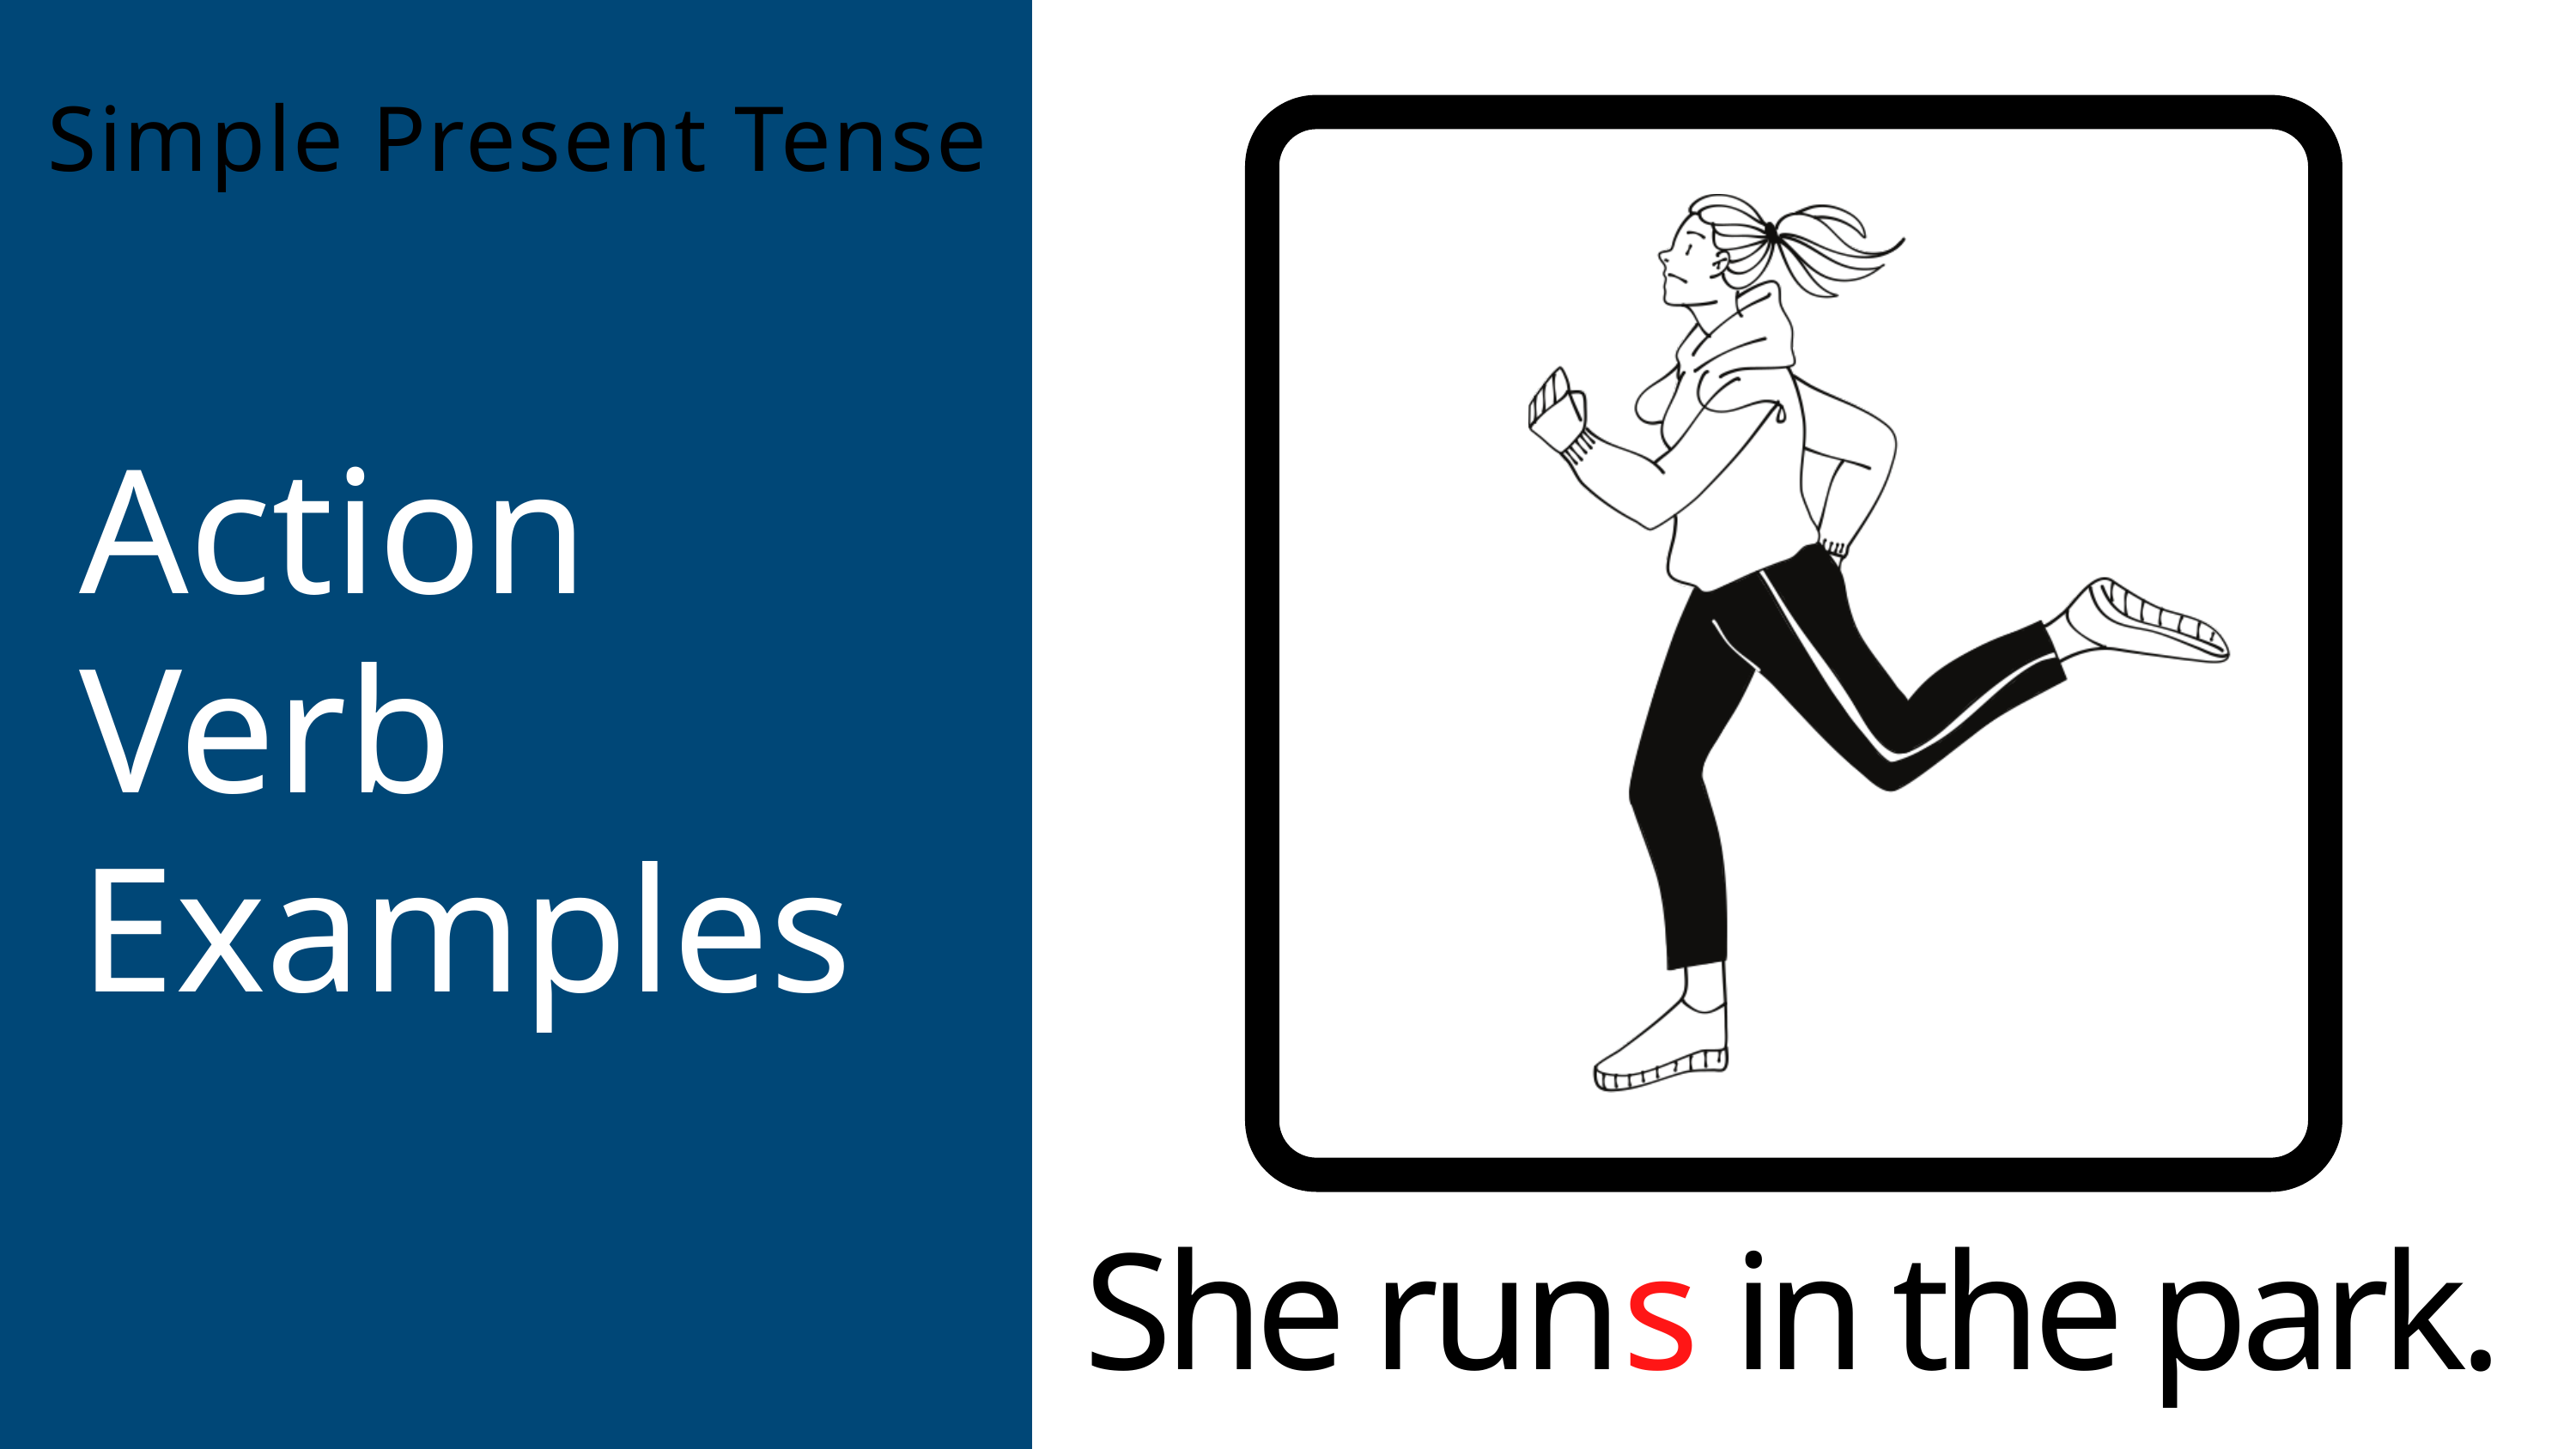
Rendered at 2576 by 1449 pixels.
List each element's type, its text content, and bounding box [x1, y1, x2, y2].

text_box [1244, 94, 2342, 1192]
text_box Action Verb Examples [79, 428, 957, 1026]
text_box [0, 0, 1032, 1449]
picture [1528, 194, 2232, 1093]
text_box She runs in the park. [1053, 1192, 2535, 1401]
text_box Simple Present Tense [45, 64, 991, 311]
